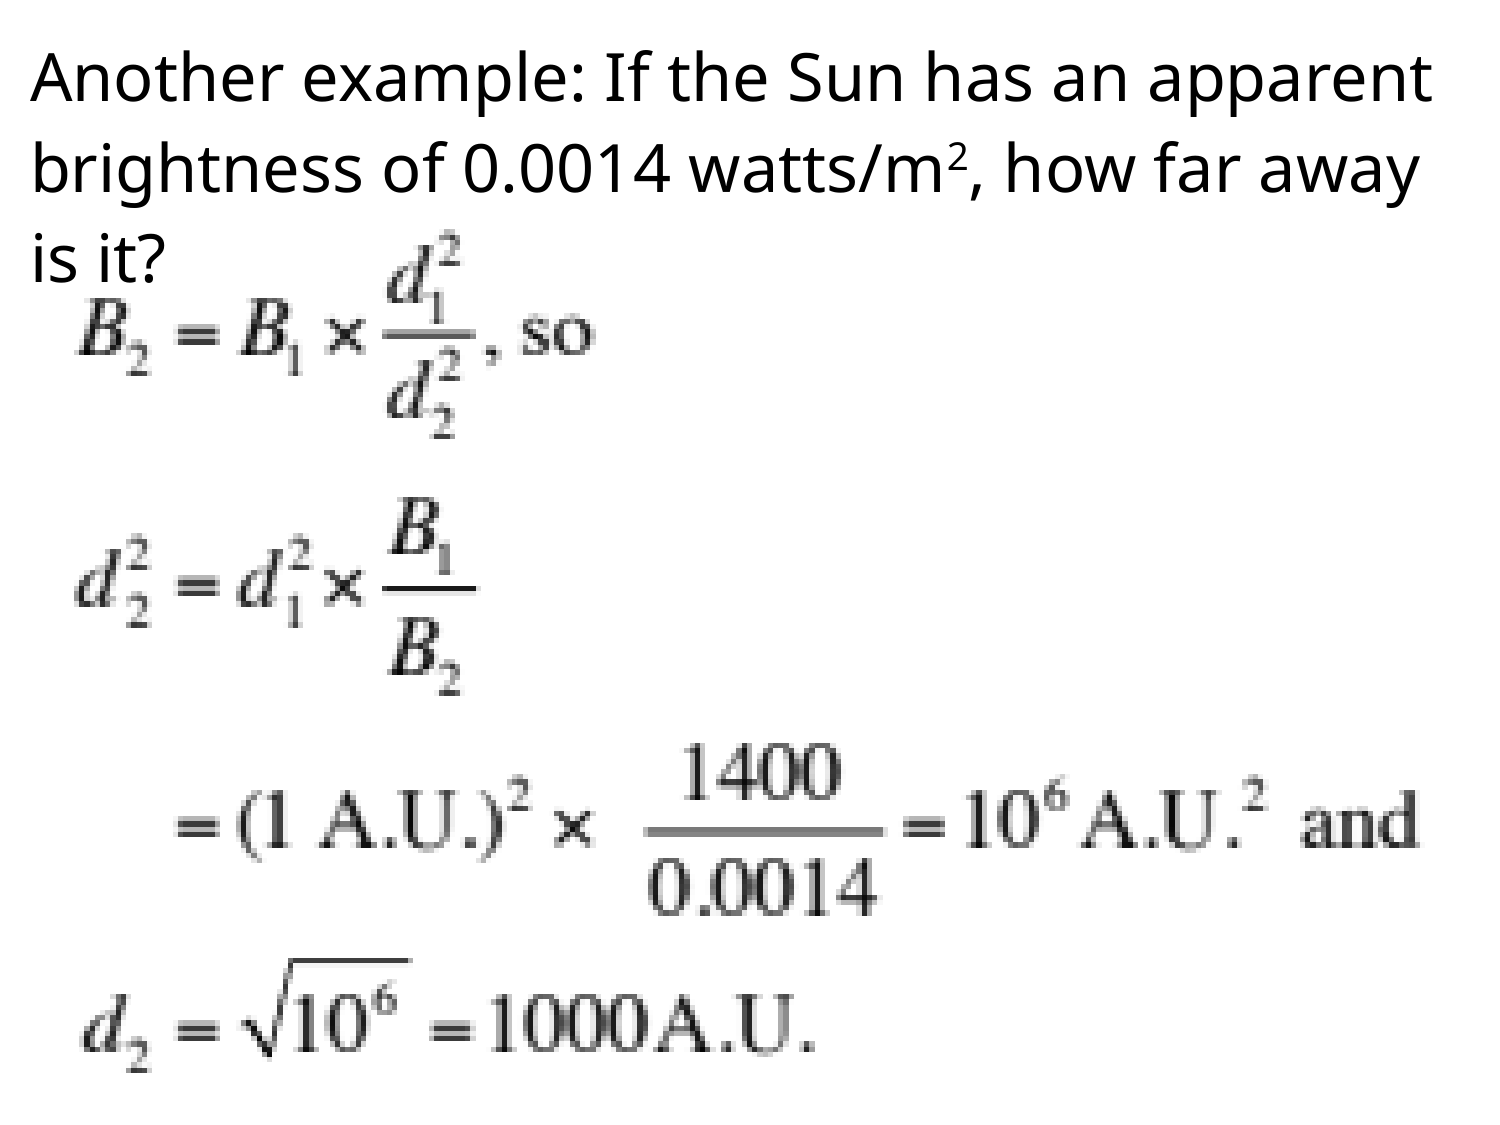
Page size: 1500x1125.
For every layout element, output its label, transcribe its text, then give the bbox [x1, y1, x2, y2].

picture [64, 210, 1426, 1079]
list Another example: If the Sun has an apparent brightness of 0.0014 watts/m2, how far away is it? [30, 29, 1471, 1036]
